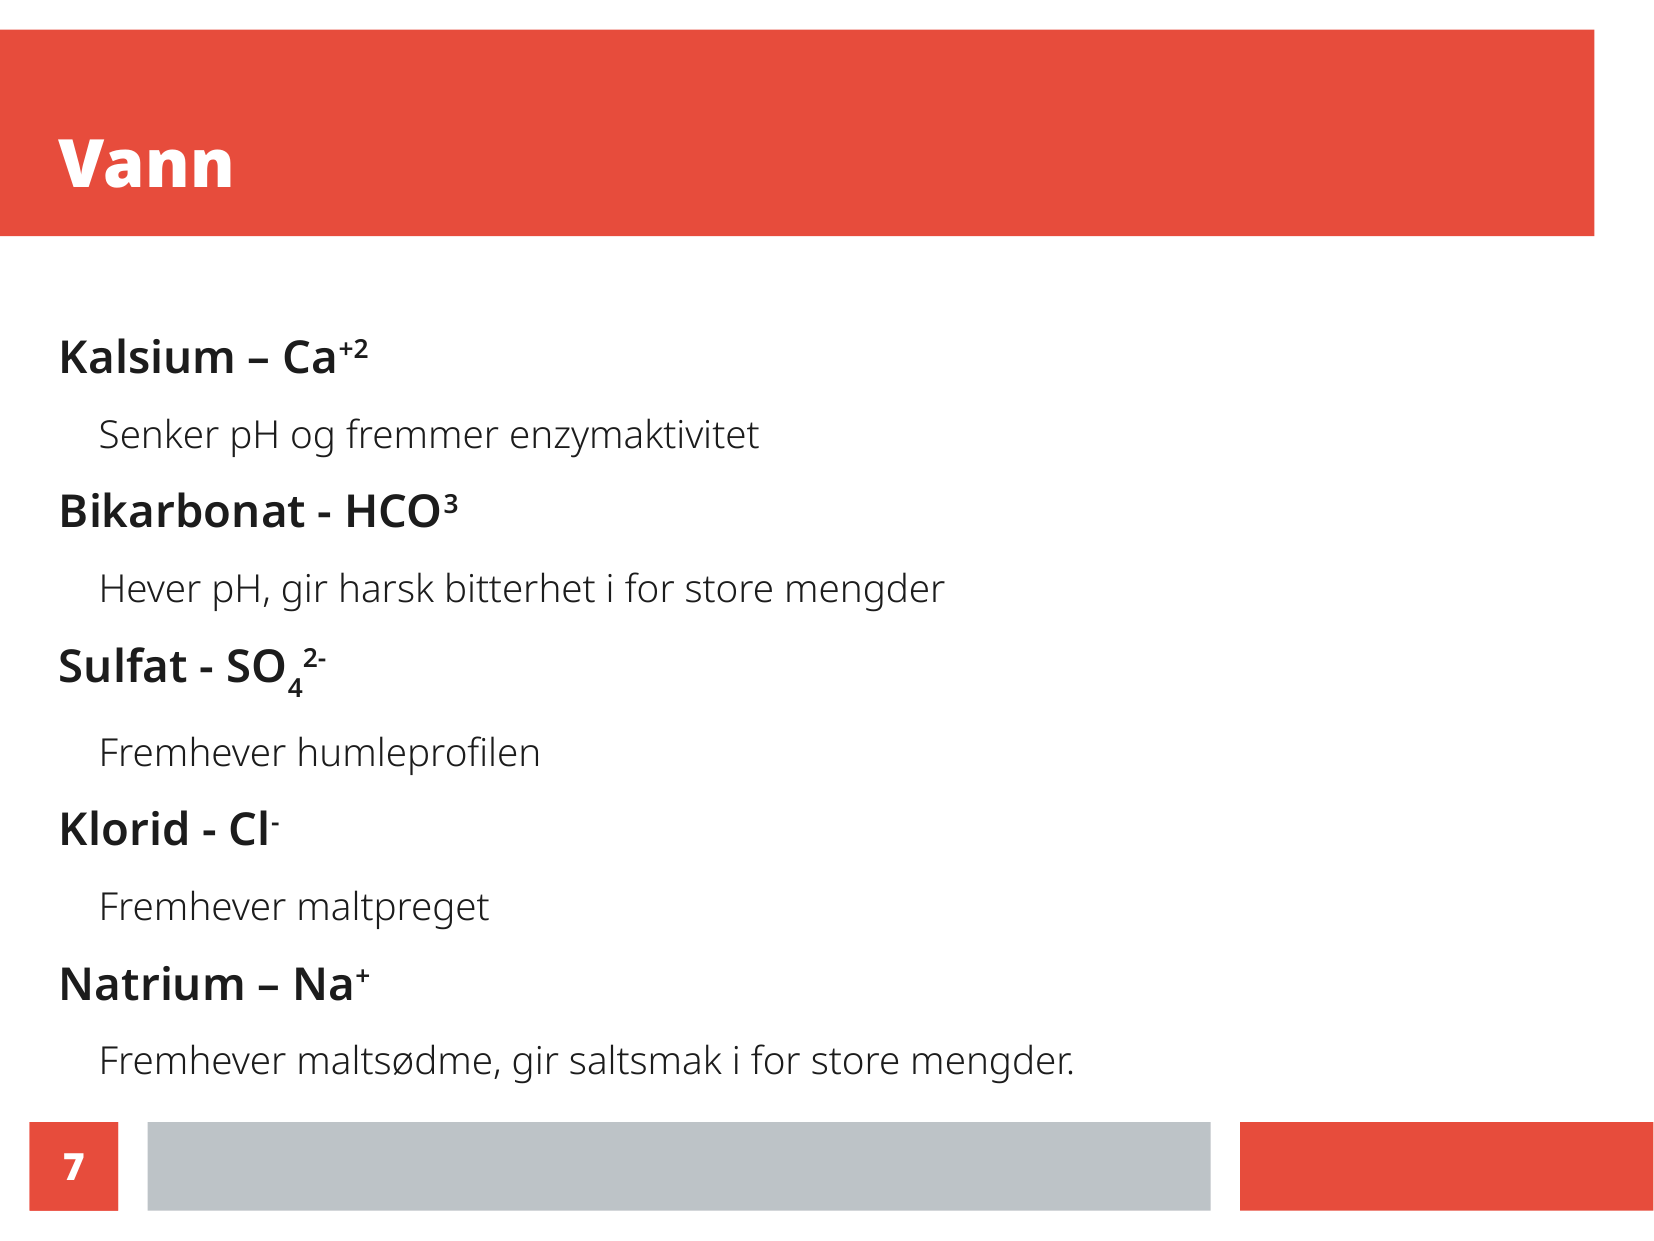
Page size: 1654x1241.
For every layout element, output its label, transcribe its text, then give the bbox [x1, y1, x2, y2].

list Kalsium – Ca+2 Senker pH og fremmer enzymaktivitet Bikarbonat - HCO3 Hever pH, gir harsk bitterhet i for store mengder Sulfat - SO42- Fremhever humleprofilen Klorid - Cl- Fremhever maltpreget Natrium – Na+ Fremhever maltsødme, gir saltsmak i for store mengder. [59, 324, 1565, 1093]
title Vann [59, 59, 1595, 207]
